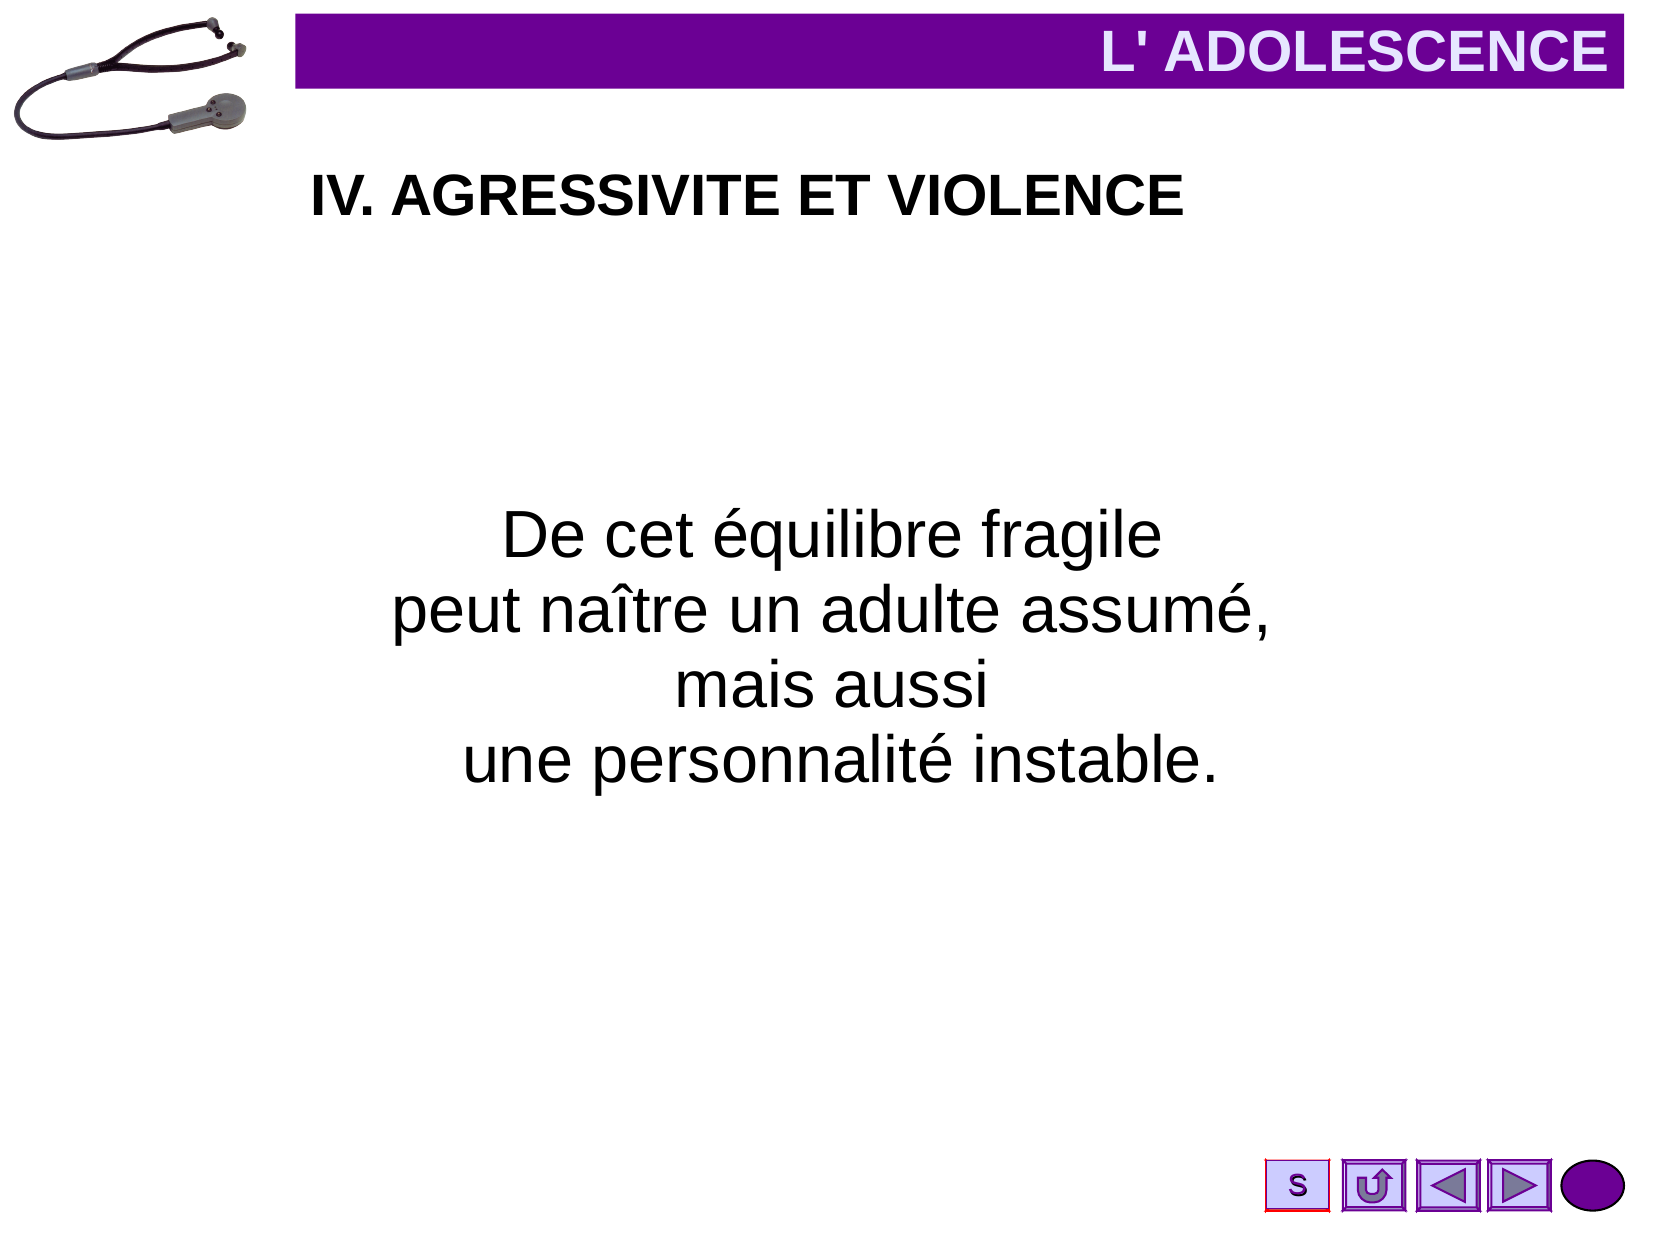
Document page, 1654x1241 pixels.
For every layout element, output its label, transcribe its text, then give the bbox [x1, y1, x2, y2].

text_box L' ADOLESCENCE [295, 13, 1625, 89]
text_box [1561, 1160, 1625, 1211]
picture [8, 8, 260, 153]
text_box IV. AGRESSIVITE ET VIOLENCE [295, 154, 1200, 237]
text_box De cet équilibre fragile peut naître un adulte assumé, mais aussi une personnalité instable. [206, 290, 1477, 1004]
